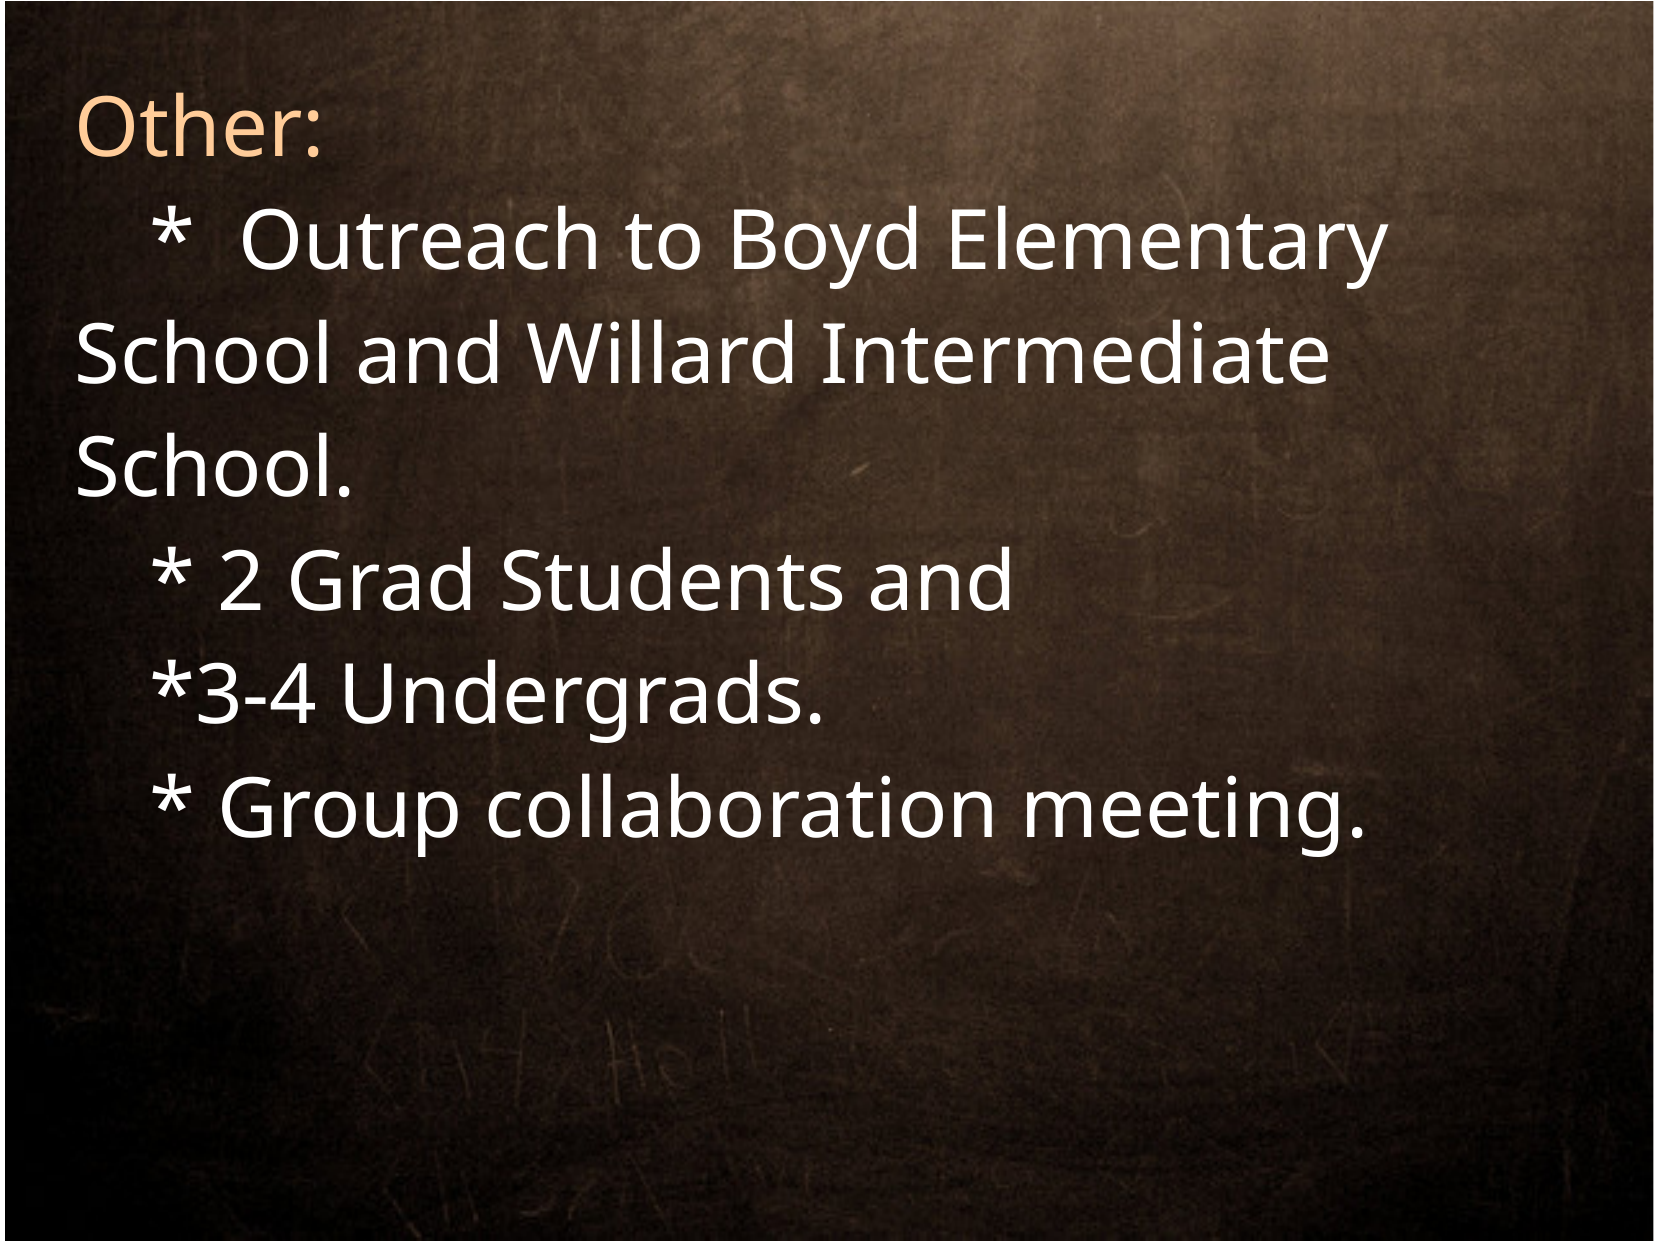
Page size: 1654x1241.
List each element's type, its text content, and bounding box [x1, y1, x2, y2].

picture [5, 1, 1654, 1241]
text_box Other: * Outreach to Boyd Elementary School and Willard Intermediate School. * 2 Grad Students and *3-4 Undergrads. * Group collaboration meeting. [60, 60, 1591, 888]
